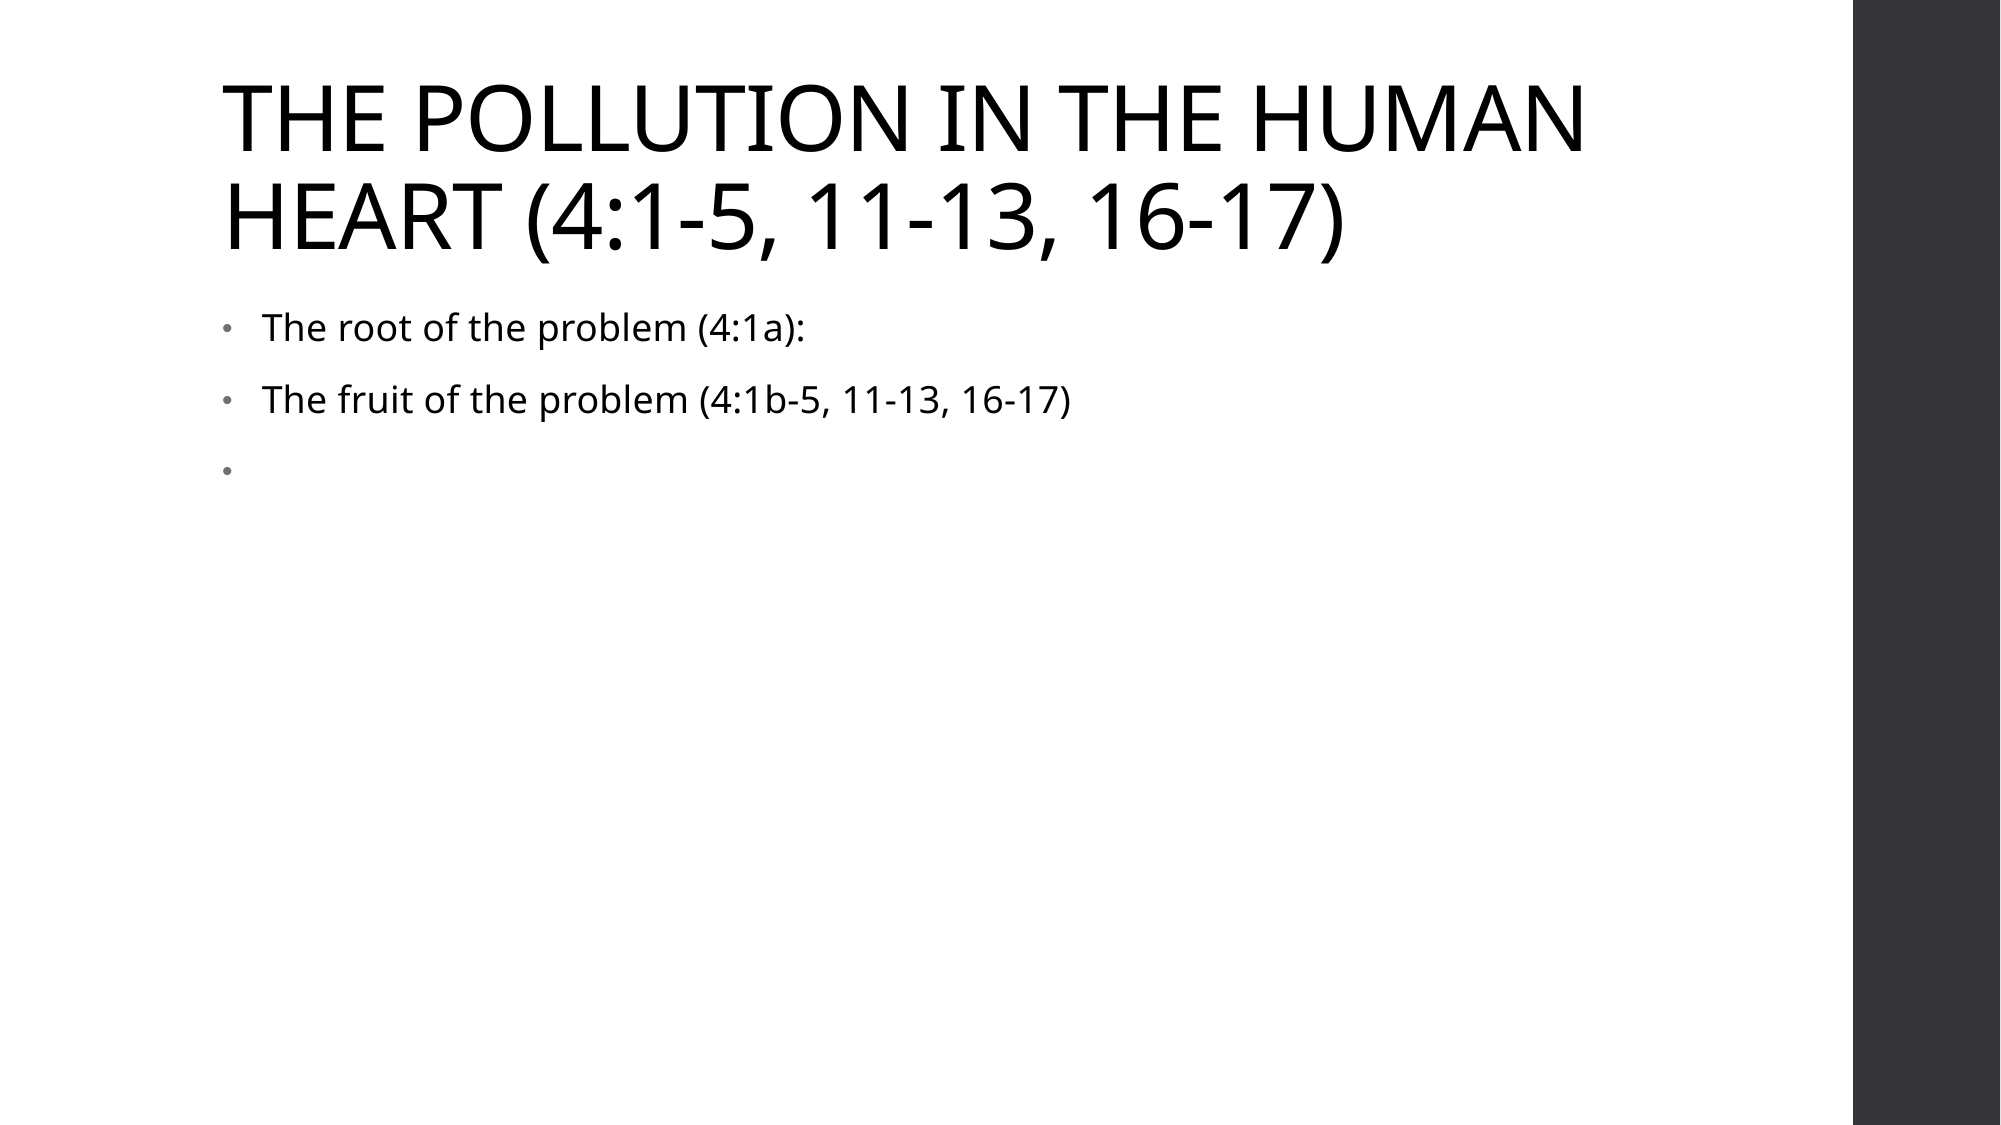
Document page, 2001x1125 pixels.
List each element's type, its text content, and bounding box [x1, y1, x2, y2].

title THE POLLUTION IN THE HUMAN HEART (4:1-5, 11-13, 16-17) [206, 60, 1797, 278]
list The root of the problem (4:1a): The fruit of the problem (4:1b-5, 11-13, 16-17) [206, 299, 1617, 1014]
